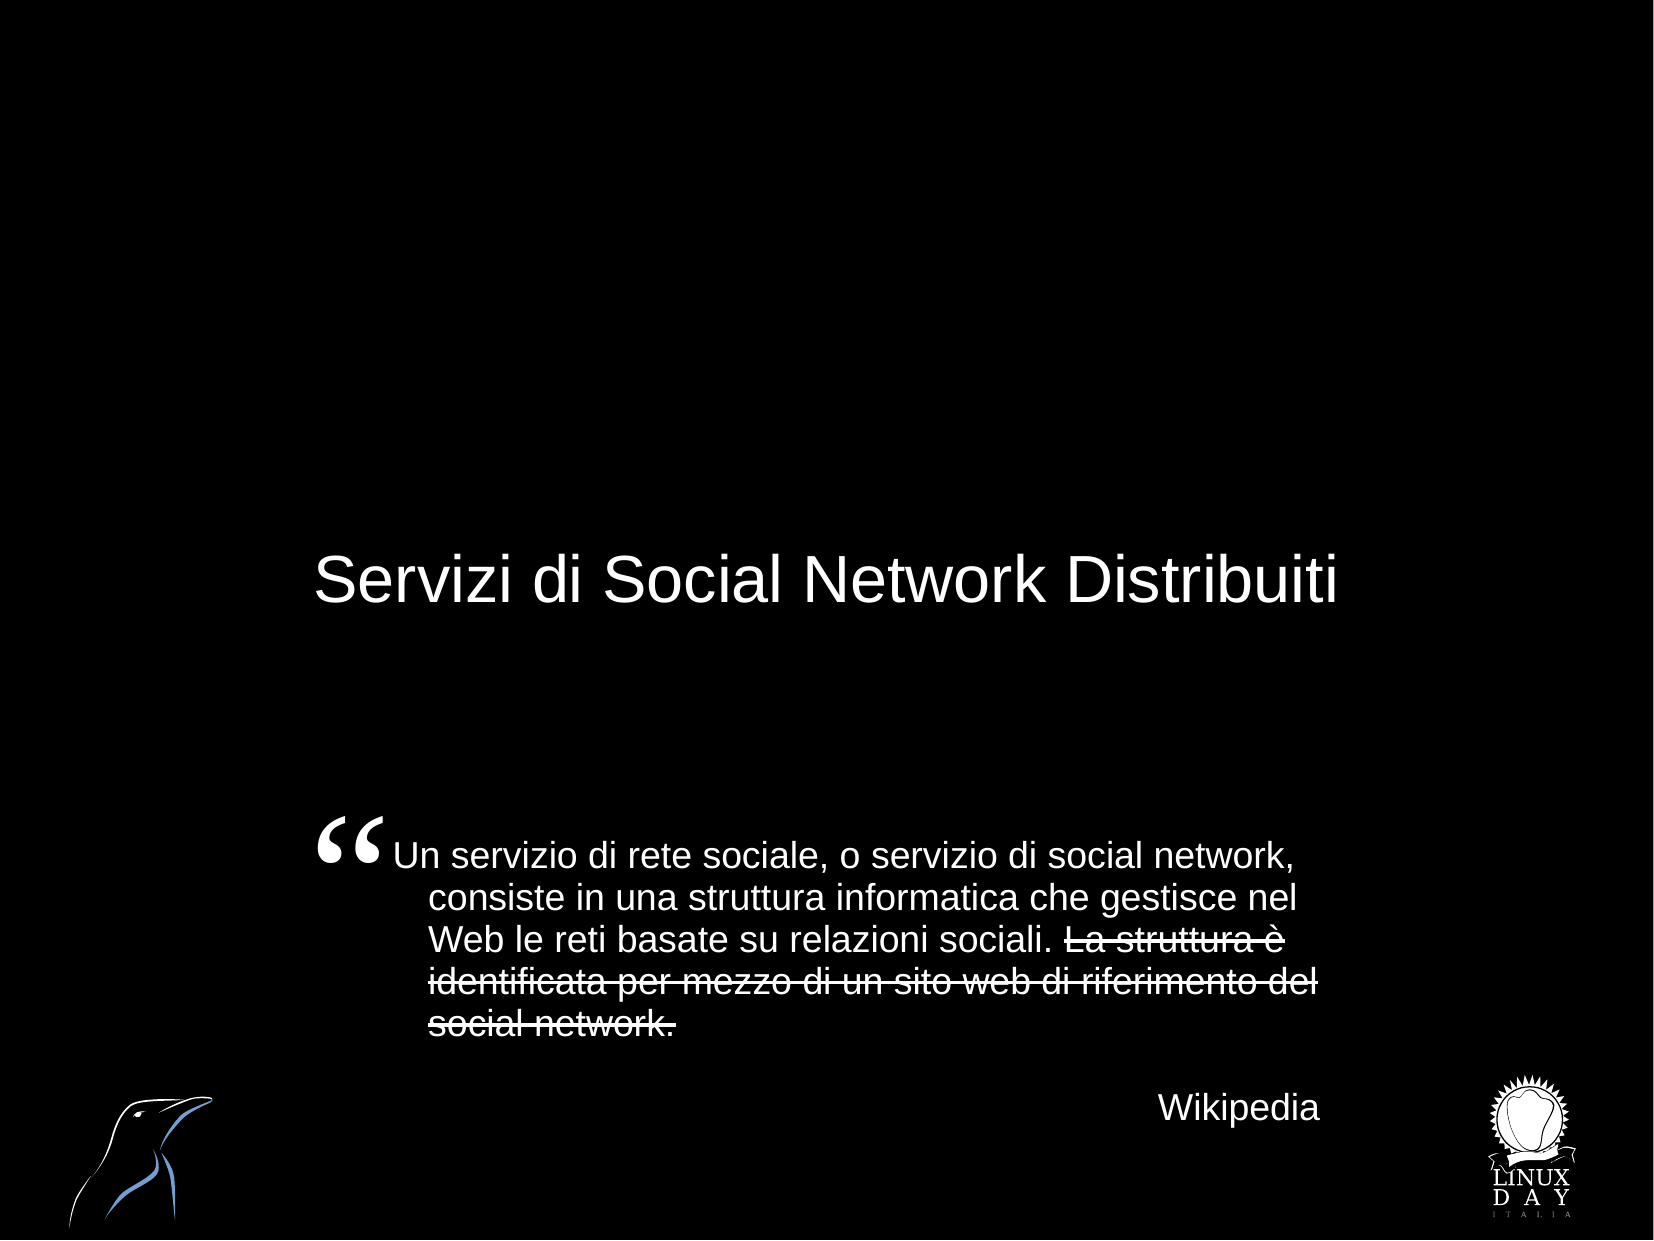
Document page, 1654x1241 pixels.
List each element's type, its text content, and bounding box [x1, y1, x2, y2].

subtitle Servizi di Social Network Distribuiti [82, 49, 1571, 1109]
text_box “ [295, 767, 367, 986]
text_box Un servizio di rete sociale, o servizio di social network, consiste in una struttura informatica che gestisce nel Web le reti basate su relazioni sociali. La struttura è identificata per mezzo di un sito web di riferimento del social network. Wikipedia [377, 826, 1335, 1136]
